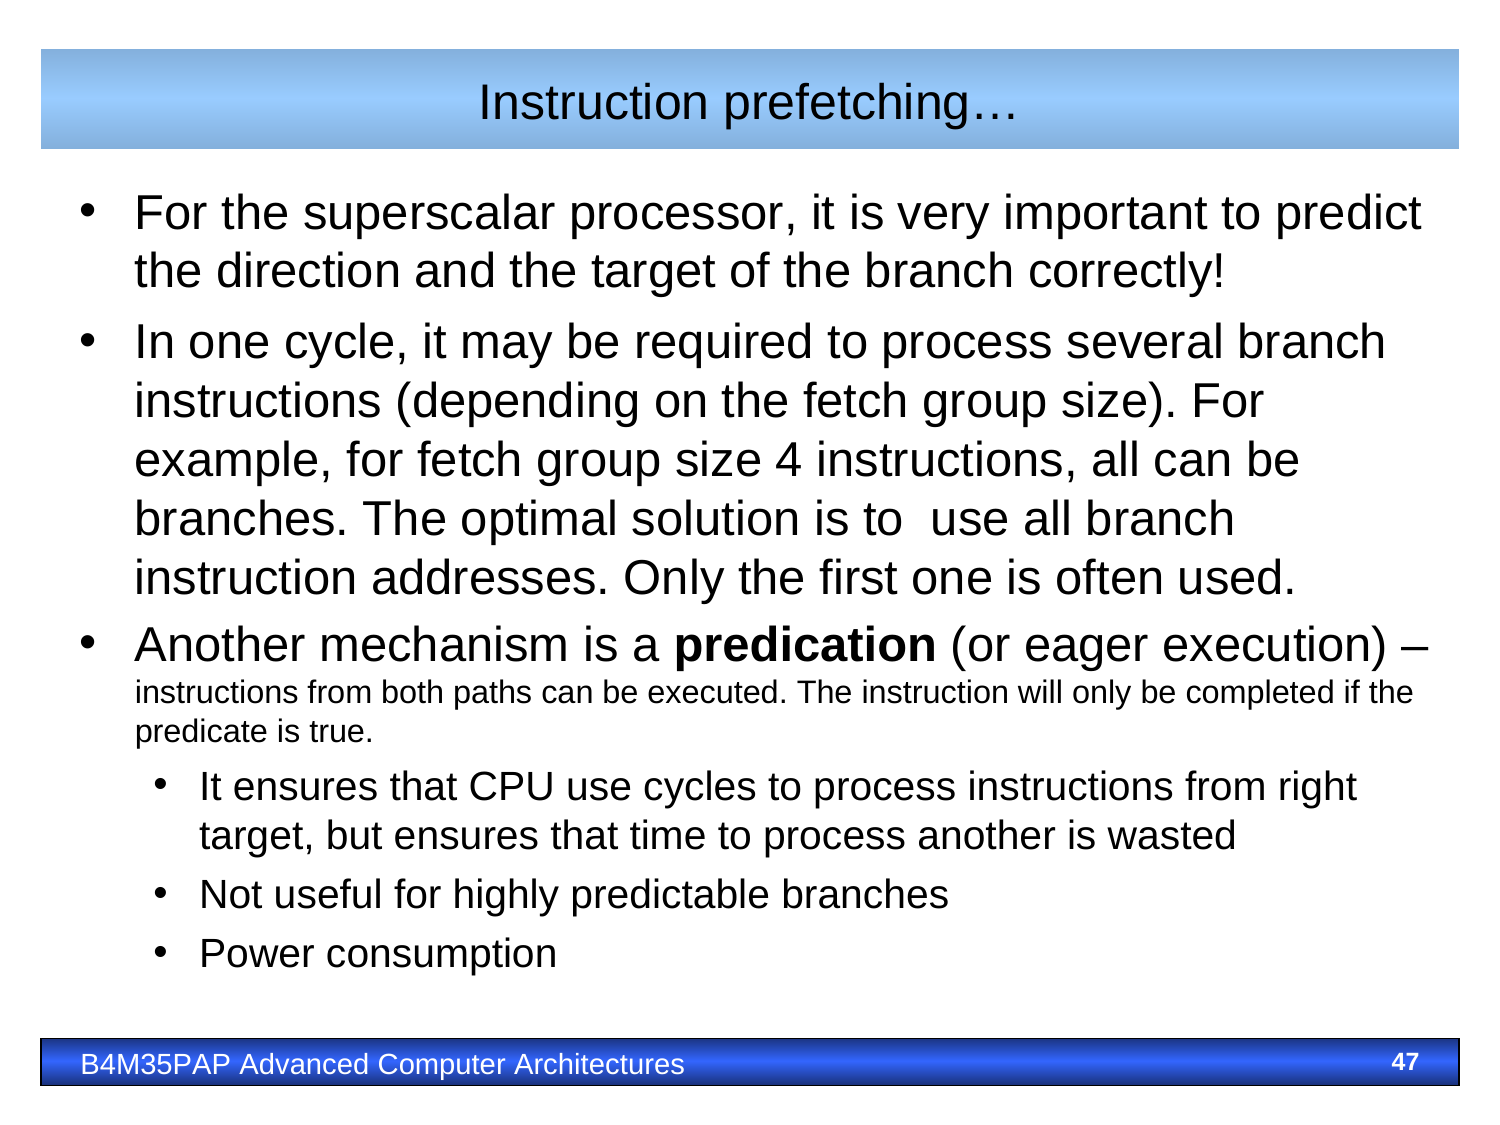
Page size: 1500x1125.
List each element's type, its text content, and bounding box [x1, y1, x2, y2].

title Instruction prefetching… [41, 49, 1459, 149]
list For the superscalar processor, it is very important to predict the direction and the target of the branch correctly! In one cycle, it may be required to process several branch instructions (depending on the fetch group size). For example, for fetch group size 4 instructions, all can be branches. The optimal solution is to use all branch instruction addresses. Only the first one is often used. Another mechanism is a predication (or eager execution) – instructions from both paths can be executed. The instruction will only be completed if the predicate is true. It ensures that CPU use cycles to process instructions from right target, but ensures that time to process another is wasted Not useful for highly predictable branches Power consumption [64, 172, 1459, 1000]
